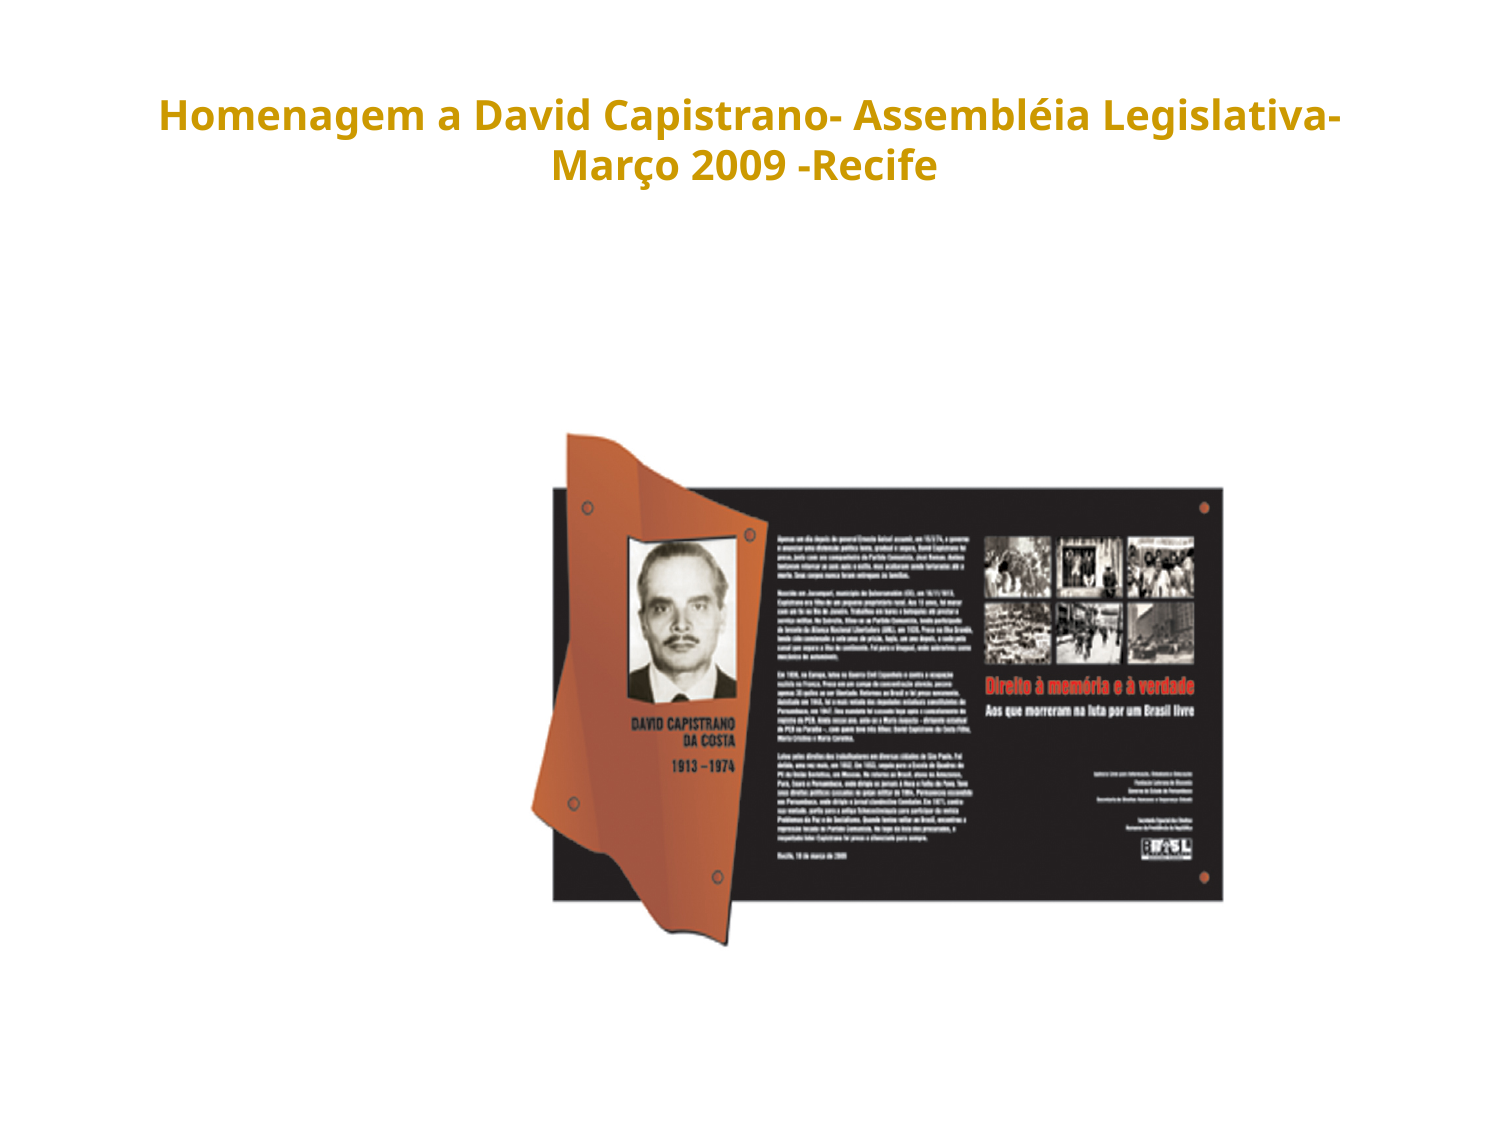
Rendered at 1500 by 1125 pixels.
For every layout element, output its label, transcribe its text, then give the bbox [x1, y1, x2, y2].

title Homenagem a David Capistrano- Assembléia Legislativa- Março 2009 -Recife [75, 45, 1425, 233]
picture [324, 203, 1393, 1125]
